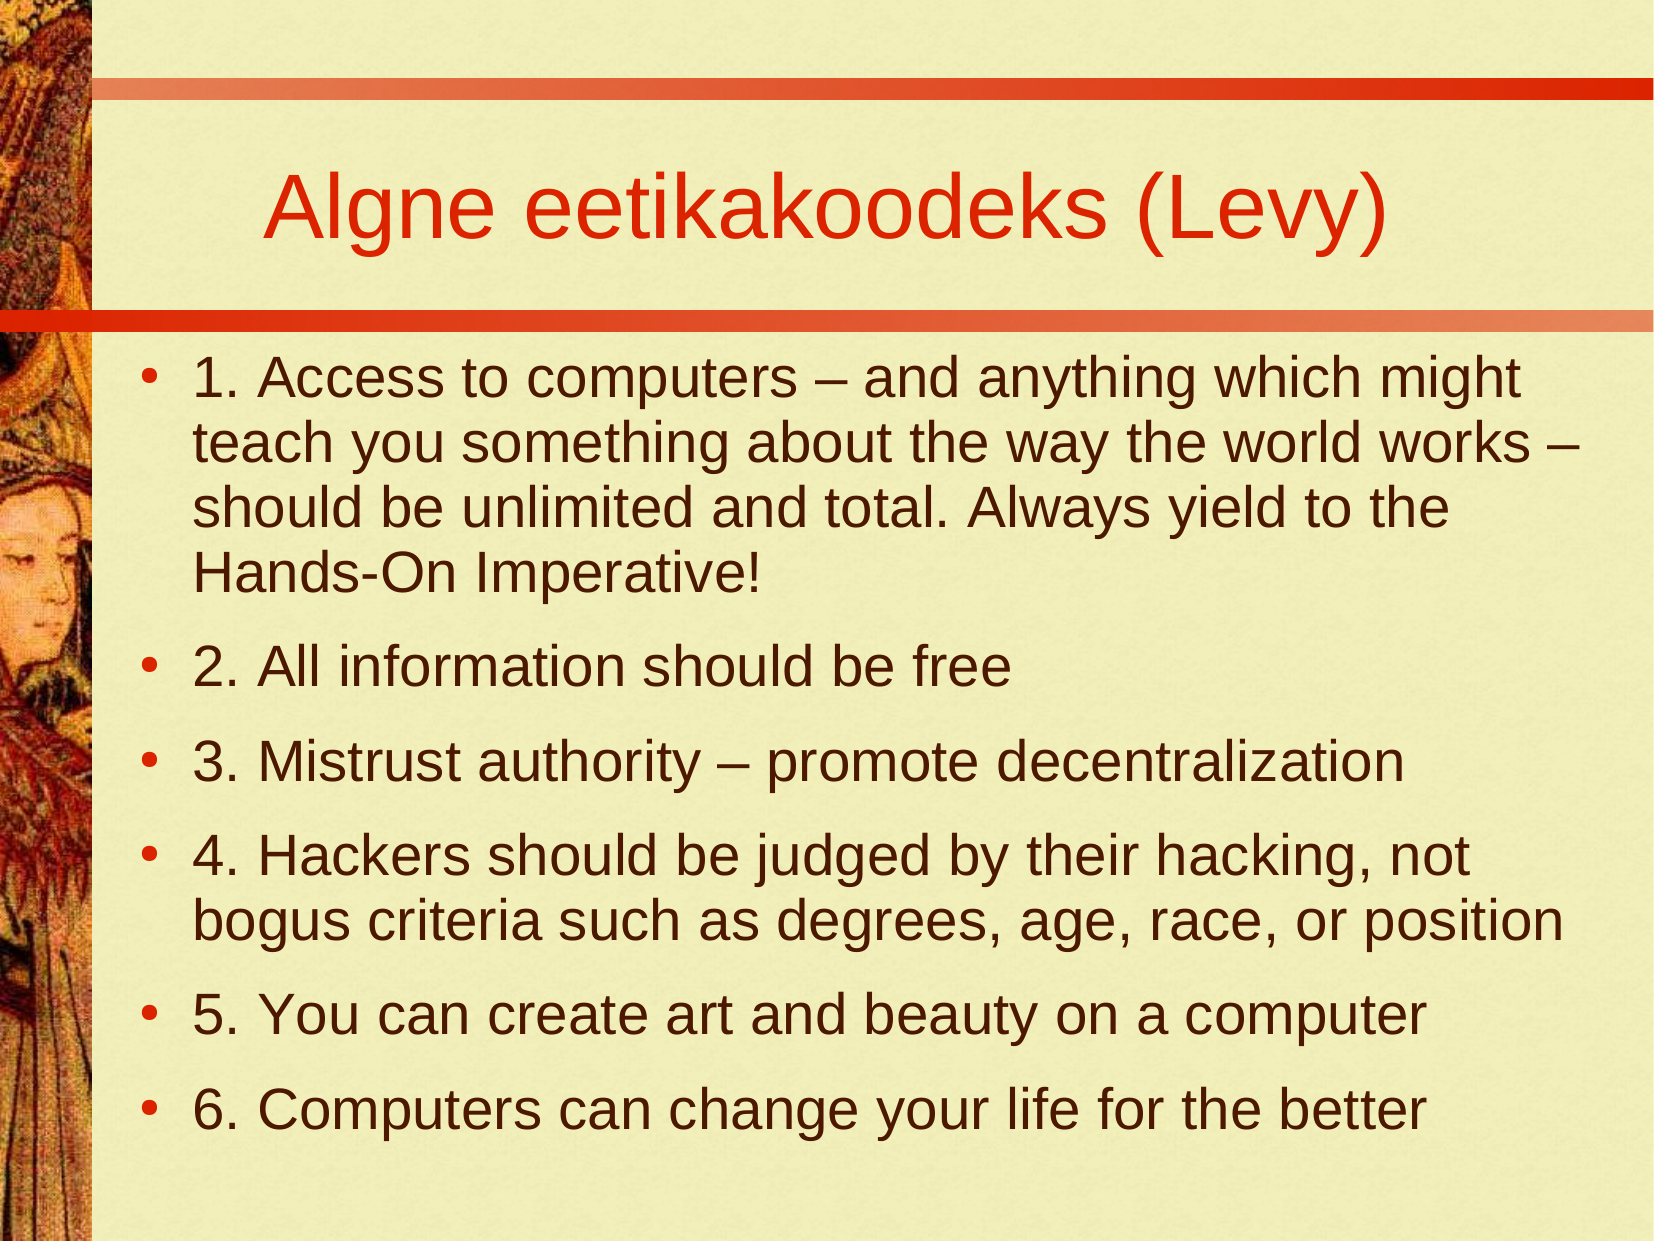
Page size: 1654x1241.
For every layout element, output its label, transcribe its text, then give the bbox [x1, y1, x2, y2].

picture [0, 332, 1654, 1241]
picture [0, 0, 1654, 310]
title Algne eetikakoodeks (Levy) [121, 102, 1534, 311]
list 1. Access to computers – and anything which might teach you something about the way the world works – should be unlimited and total. Always yield to the Hands-On Imperative! 2. All information should be free 3. Mistrust authority – promote decentralization 4. Hackers should be judged by their hacking, not bogus criteria such as degrees, age, race, or position 5. You can create art and beauty on a computer 6. Computers can change your life for the better [121, 344, 1625, 1142]
